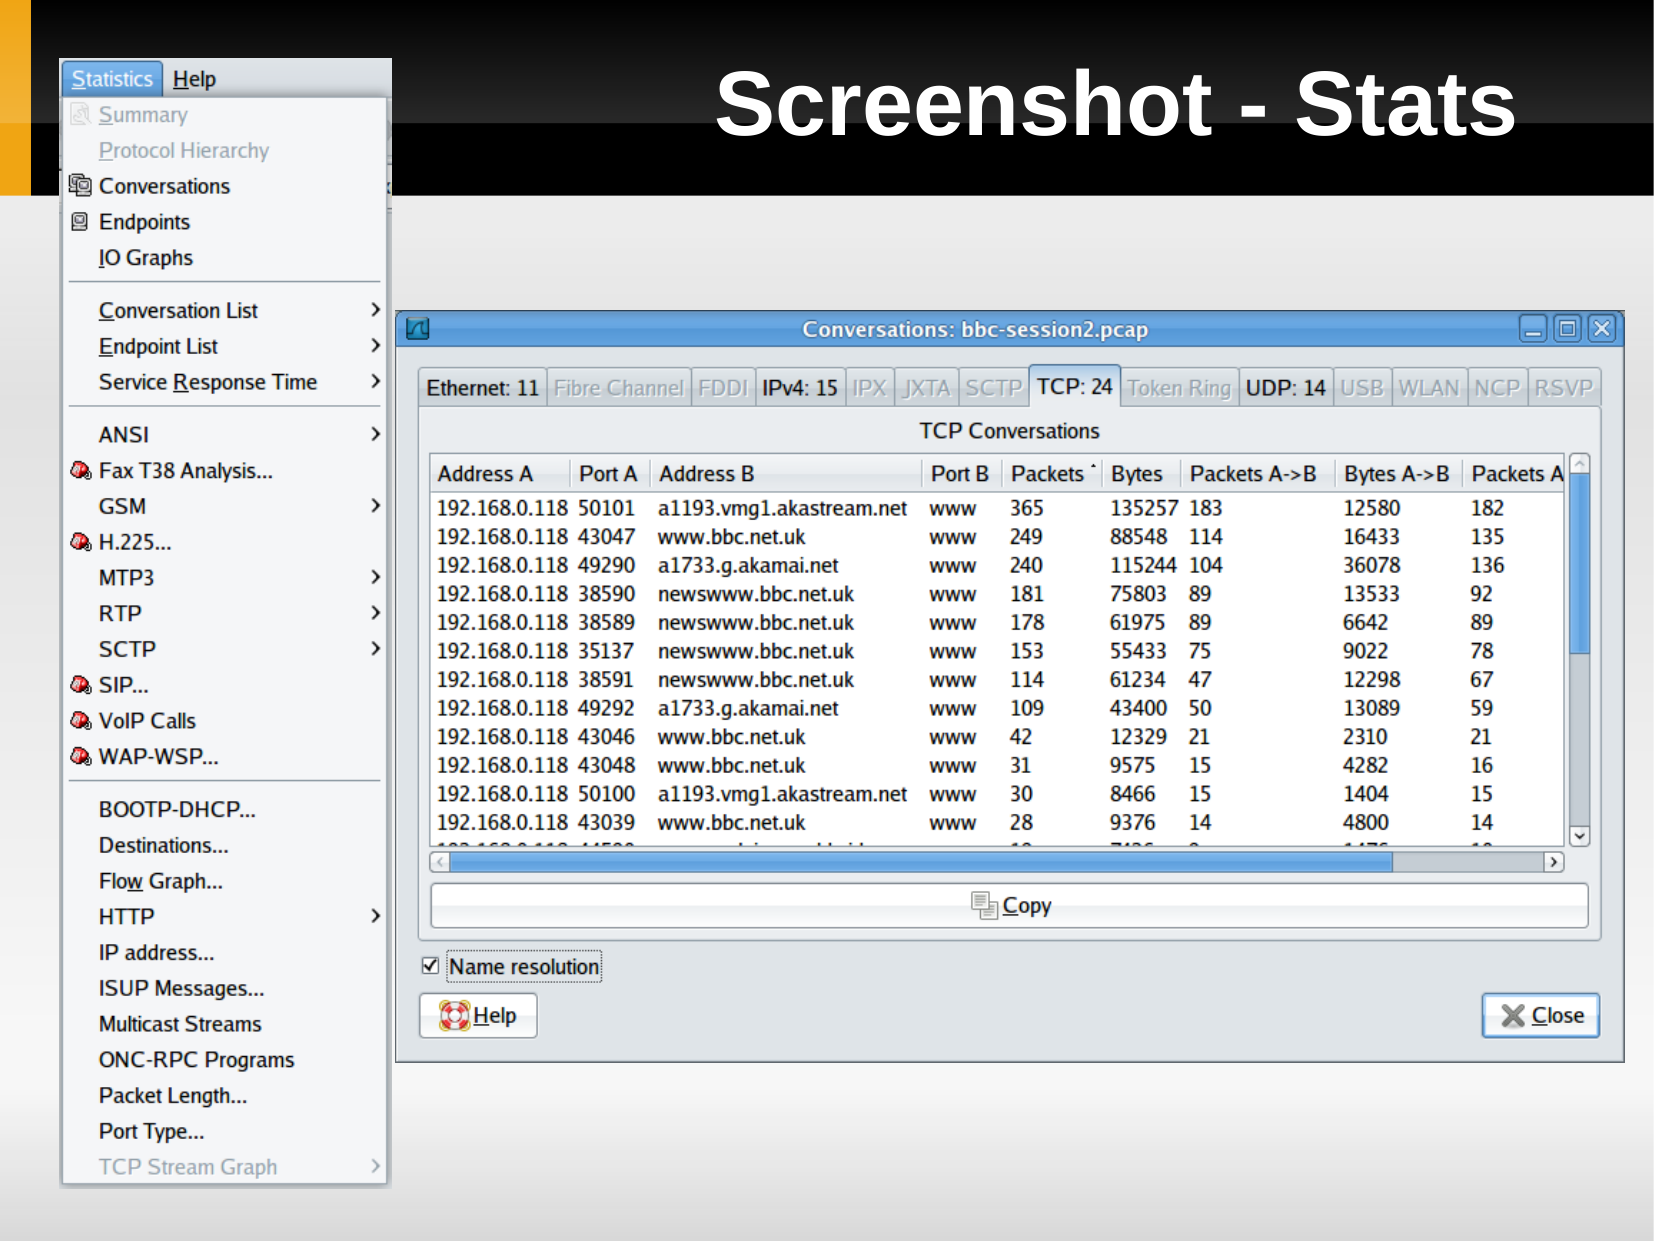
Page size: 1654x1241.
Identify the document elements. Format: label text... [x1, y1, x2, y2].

title Screenshot - Stats [76, 7, 1565, 200]
picture [0, 0, 1654, 1241]
